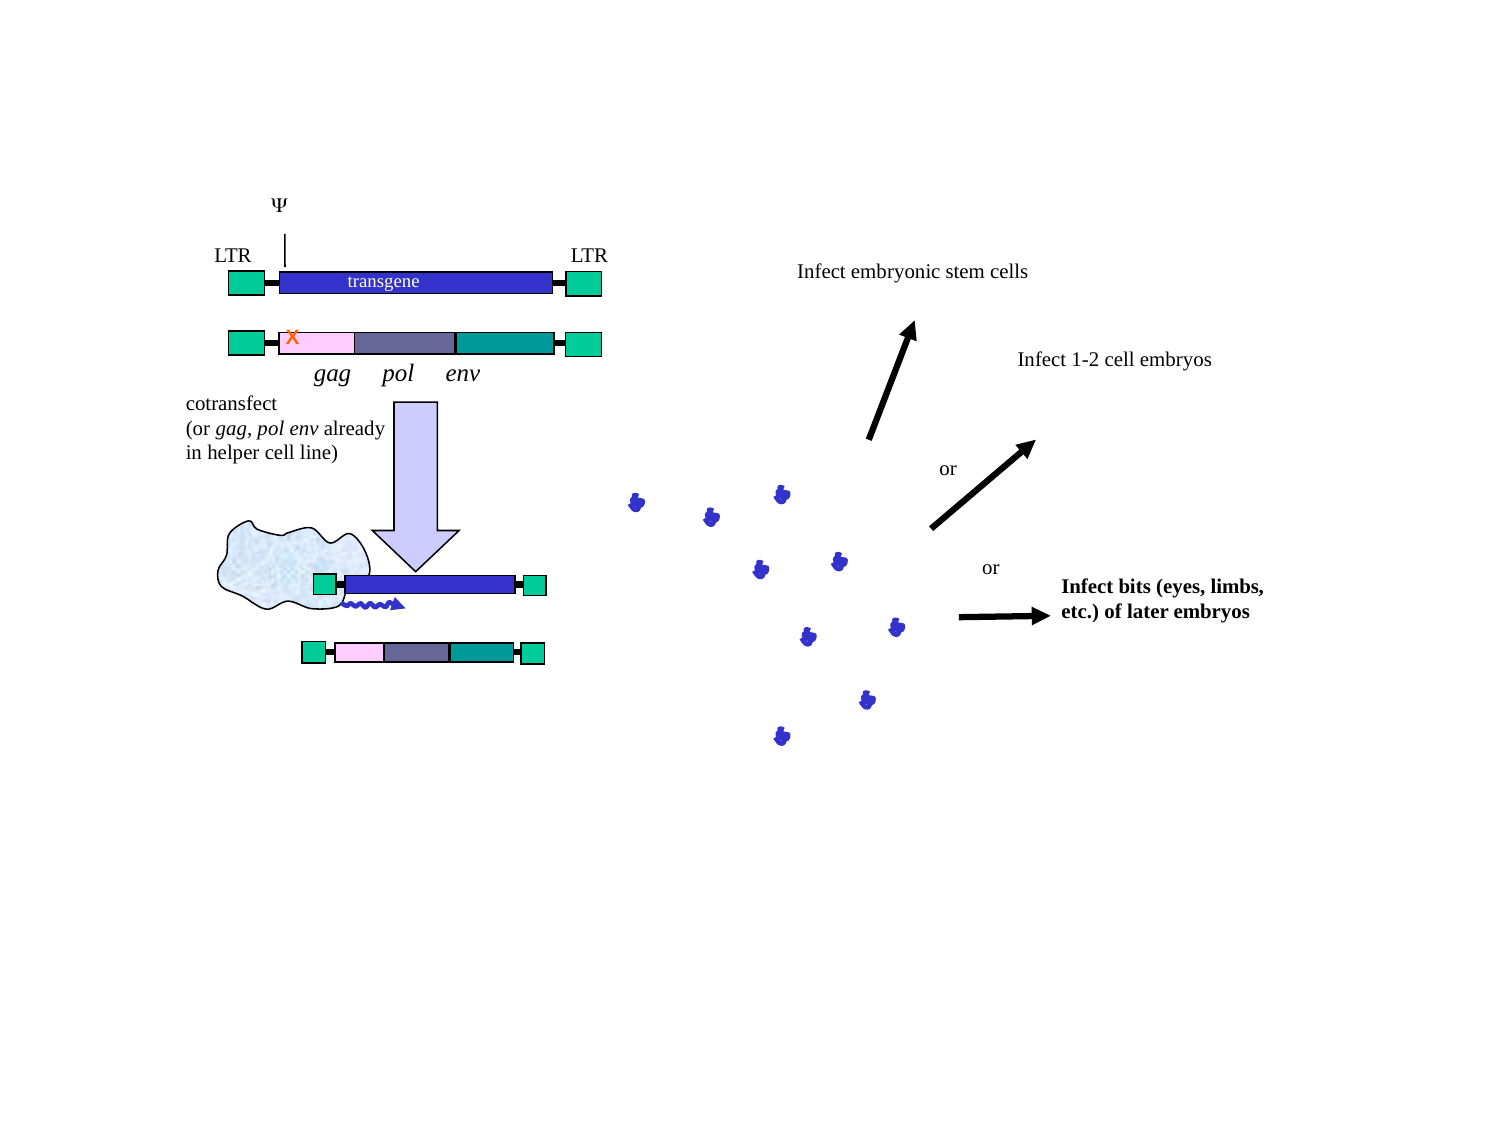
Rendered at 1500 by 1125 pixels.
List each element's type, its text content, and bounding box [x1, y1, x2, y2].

text_box or [967, 545, 1015, 586]
text_box [315, 332, 555, 354]
text_box X [270, 316, 315, 356]
text_box gag pol env [298, 349, 523, 394]
text_box [217, 520, 516, 610]
text_box LTR [199, 233, 279, 274]
text_box or [924, 447, 972, 488]
text_box [372, 402, 460, 572]
text_box Infect embryonic stem cells [782, 250, 1099, 291]
text_box Infect 1-2 cell embryos [1002, 338, 1241, 379]
text_box [449, 271, 553, 294]
text_box LTR [556, 233, 624, 274]
text_box [279, 271, 333, 294]
text_box  [256, 184, 310, 225]
text_box cotransfect (or gag, pol env already in helper cell line) [171, 381, 402, 472]
text_box [334, 642, 514, 662]
text_box Infect bits (eyes, limbs, etc.) of later embryos [1046, 565, 1317, 630]
text_box transgene [333, 261, 449, 299]
